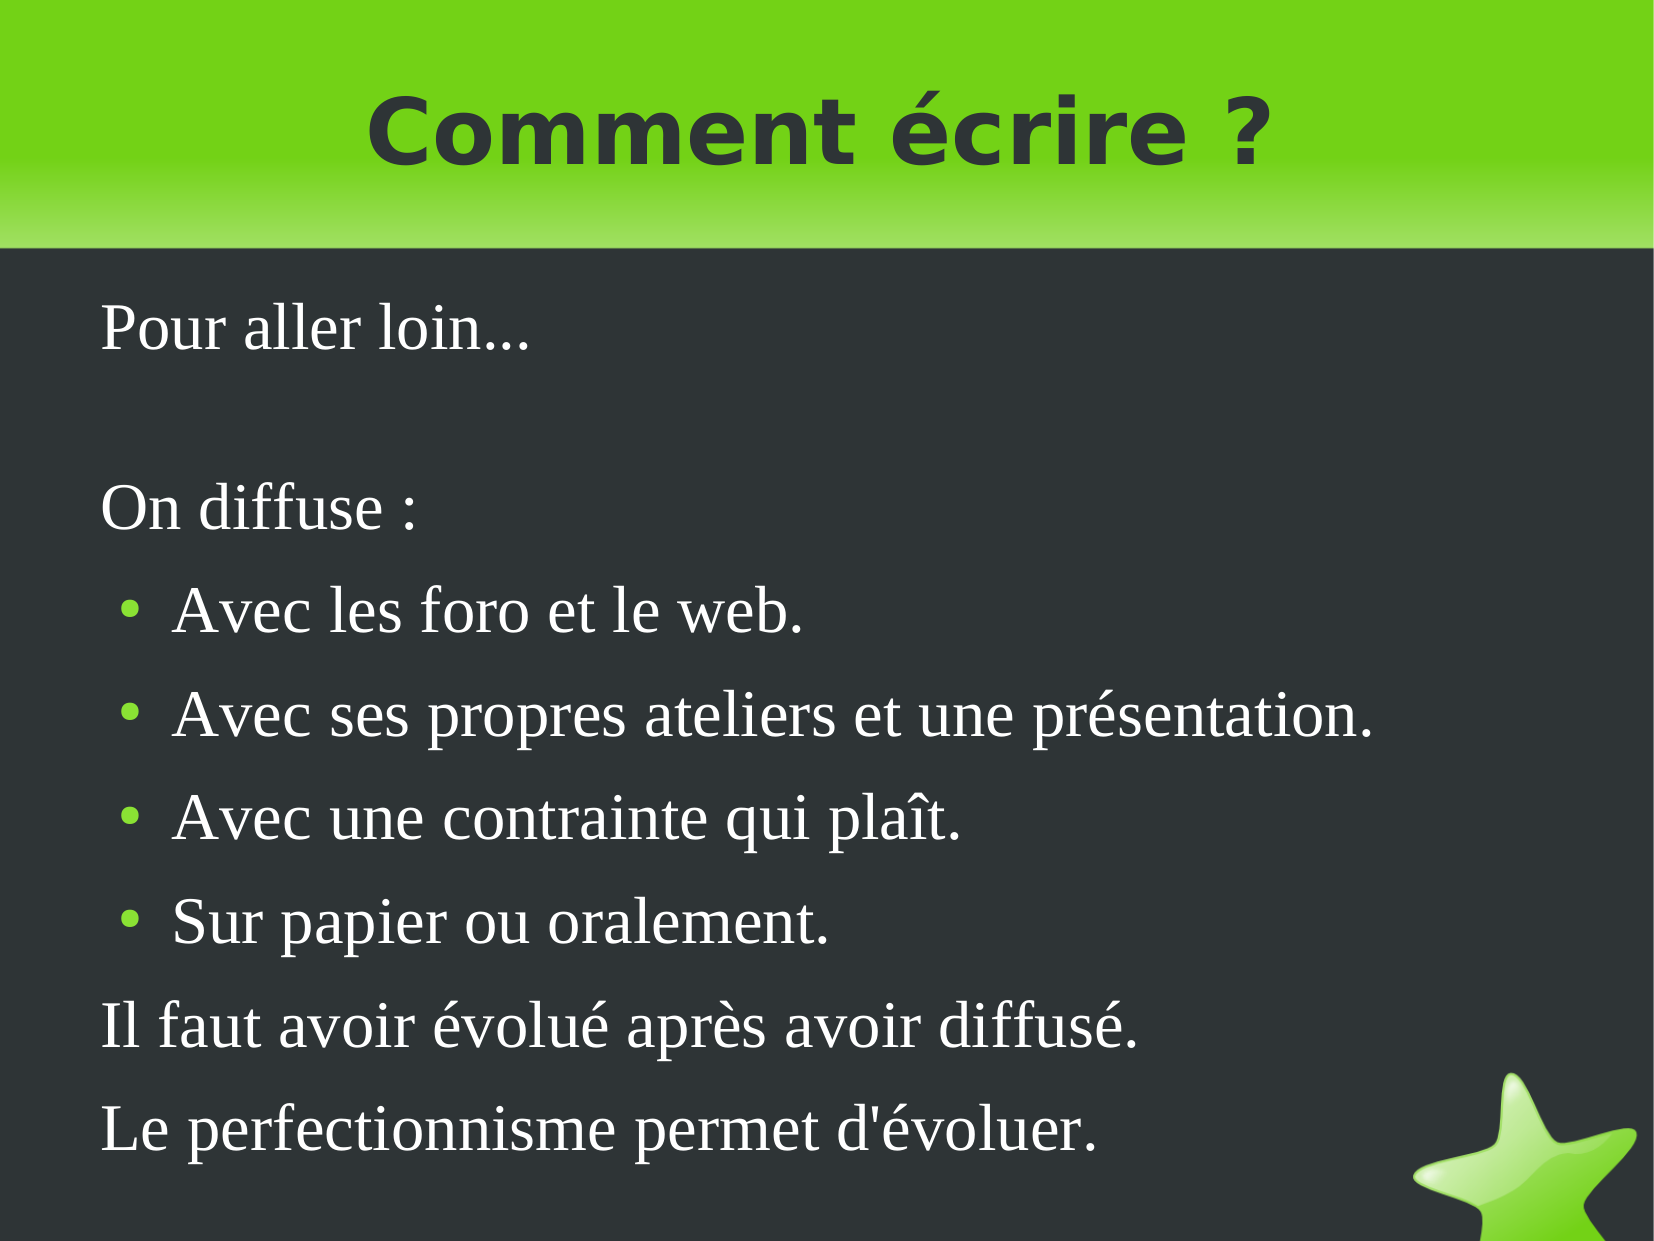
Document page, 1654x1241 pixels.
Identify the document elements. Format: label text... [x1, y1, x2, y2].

title Comment écrire ? [76, 36, 1565, 229]
picture [0, 0, 1654, 1241]
list Pour aller loin... On diffuse : Avec les foro et le web. Avec ses propres ateliers et une présentation. Avec une contrainte qui plaît. Sur papier ou oralement. Il faut avoir évolué après avoir diffusé. Le perfectionnisme permet d'évoluer. [82, 290, 1571, 1224]
